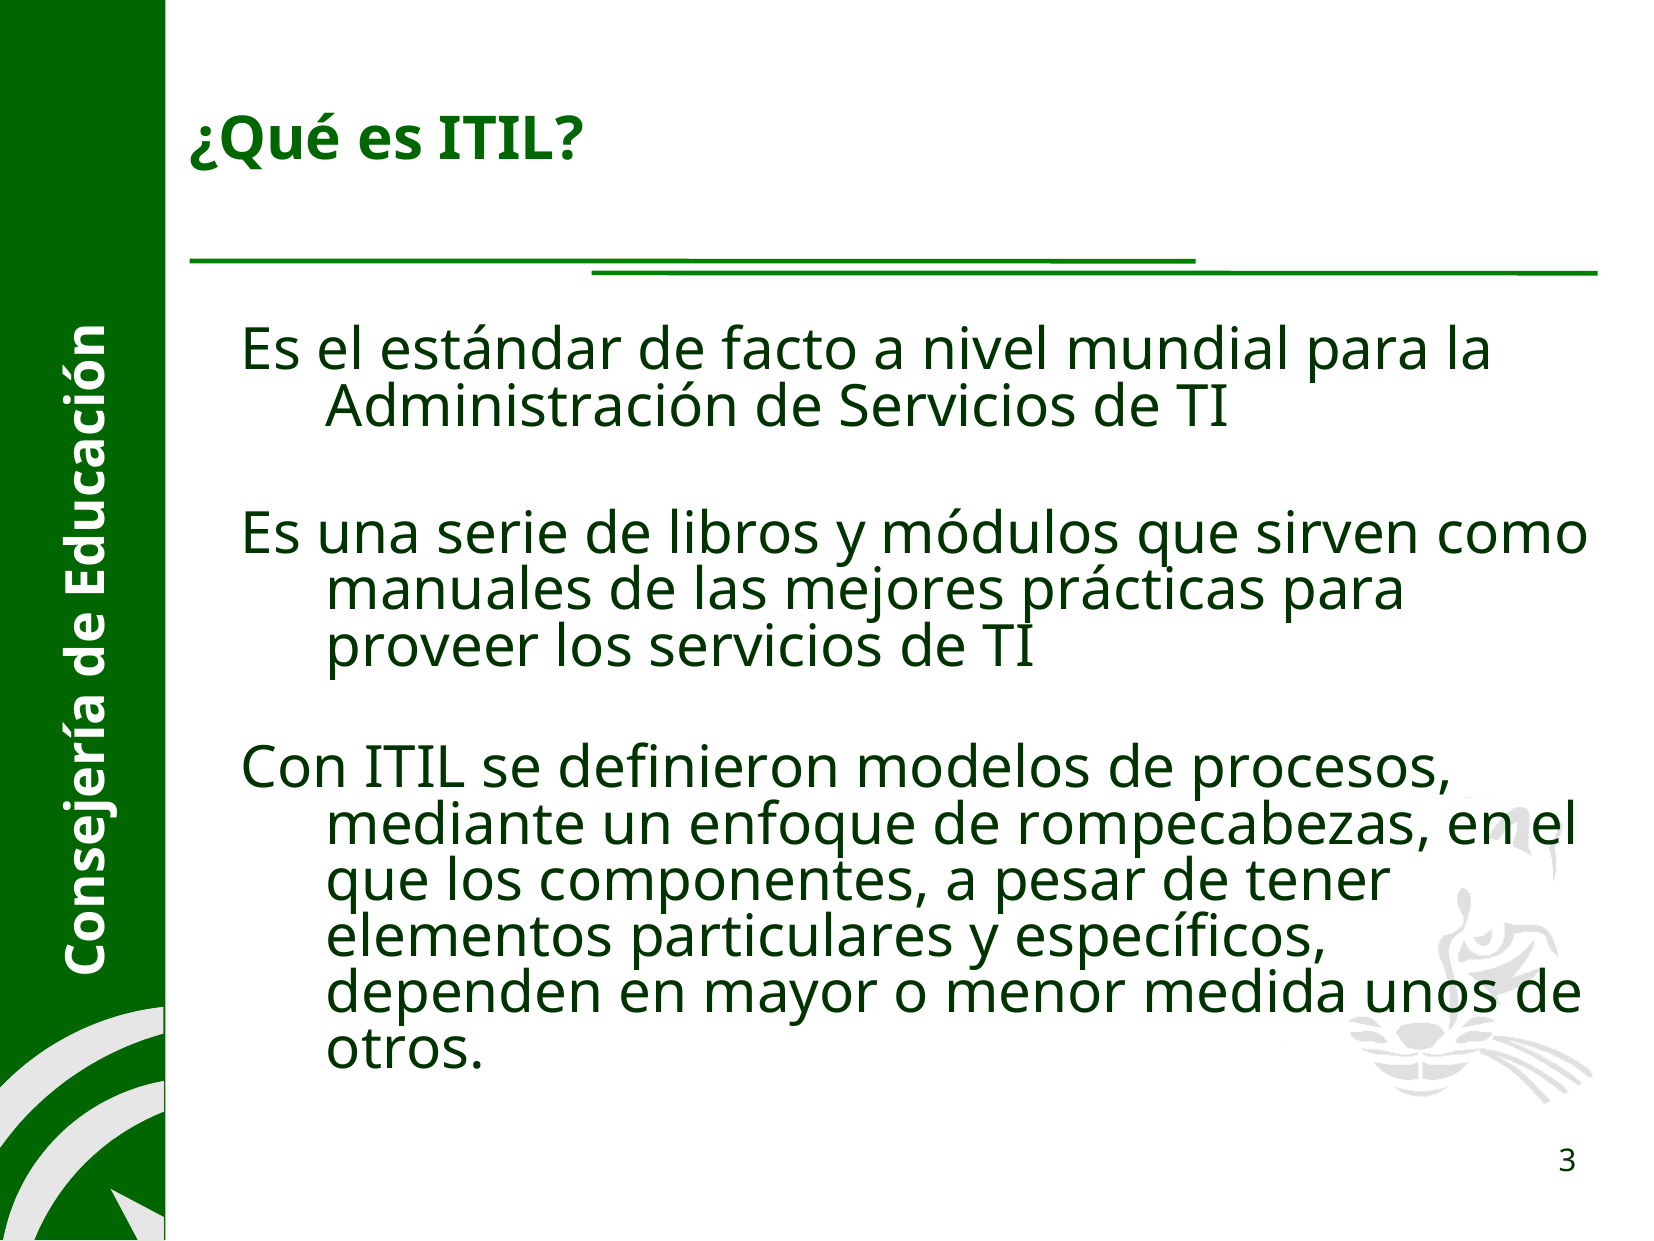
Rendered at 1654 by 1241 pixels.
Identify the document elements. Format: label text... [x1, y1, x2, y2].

list Es el estándar de facto a nivel mundial para la Administración de Servicios de TI Es una serie de libros y módulos que sirven como manuales de las mejores prácticas para proveer los servicios de TI Con ITIL se definieron modelos de procesos, mediante un enfoque de rompecabezas, en el que los componentes, a pesar de tener elementos particulares y específicos, dependen en mayor o menor medida unos de otros. [206, 324, 1595, 1072]
title ¿Qué es ITIL? [189, 64, 1594, 219]
picture [1269, 1072, 1595, 1122]
